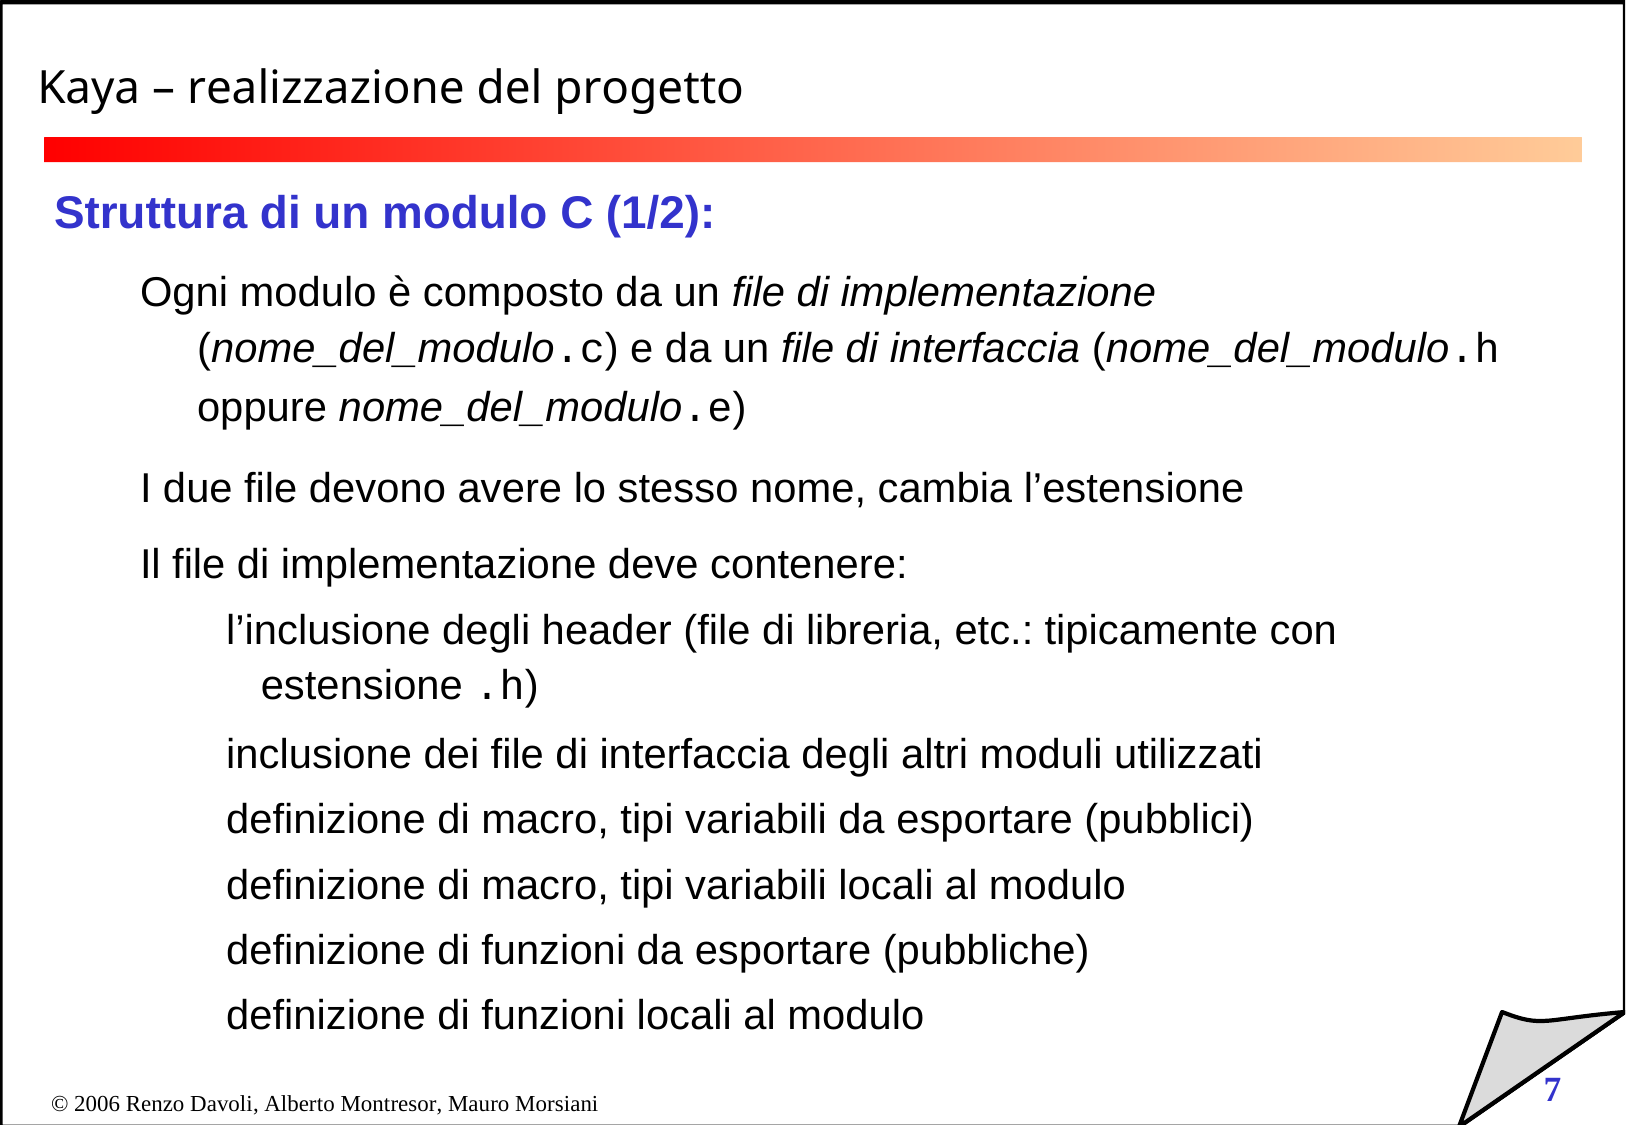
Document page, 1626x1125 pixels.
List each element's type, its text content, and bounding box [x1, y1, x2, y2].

title Kaya – realizzazione del progetto [37, 44, 1588, 131]
list Struttura di un modulo C (1/2): Ogni modulo è composto da un file di implementazione (nome_del_modulo.c) e da un file di interfaccia (nome_del_modulo.h oppure nome_del_modulo.e) I due file devono avere lo stesso nome, cambia l’estensione Il file di implementazione deve contenere: l’inclusione degli header (file di libreria, etc.: tipicamente con estensione .h) inclusione dei file di interfaccia degli altri moduli utilizzati definizione di macro, tipi variabili da esportare (pubblici) definizione di macro, tipi variabili locali al modulo definizione di funzioni da esportare (pubbliche) definizione di funzioni locali al modulo [54, 187, 1571, 1095]
